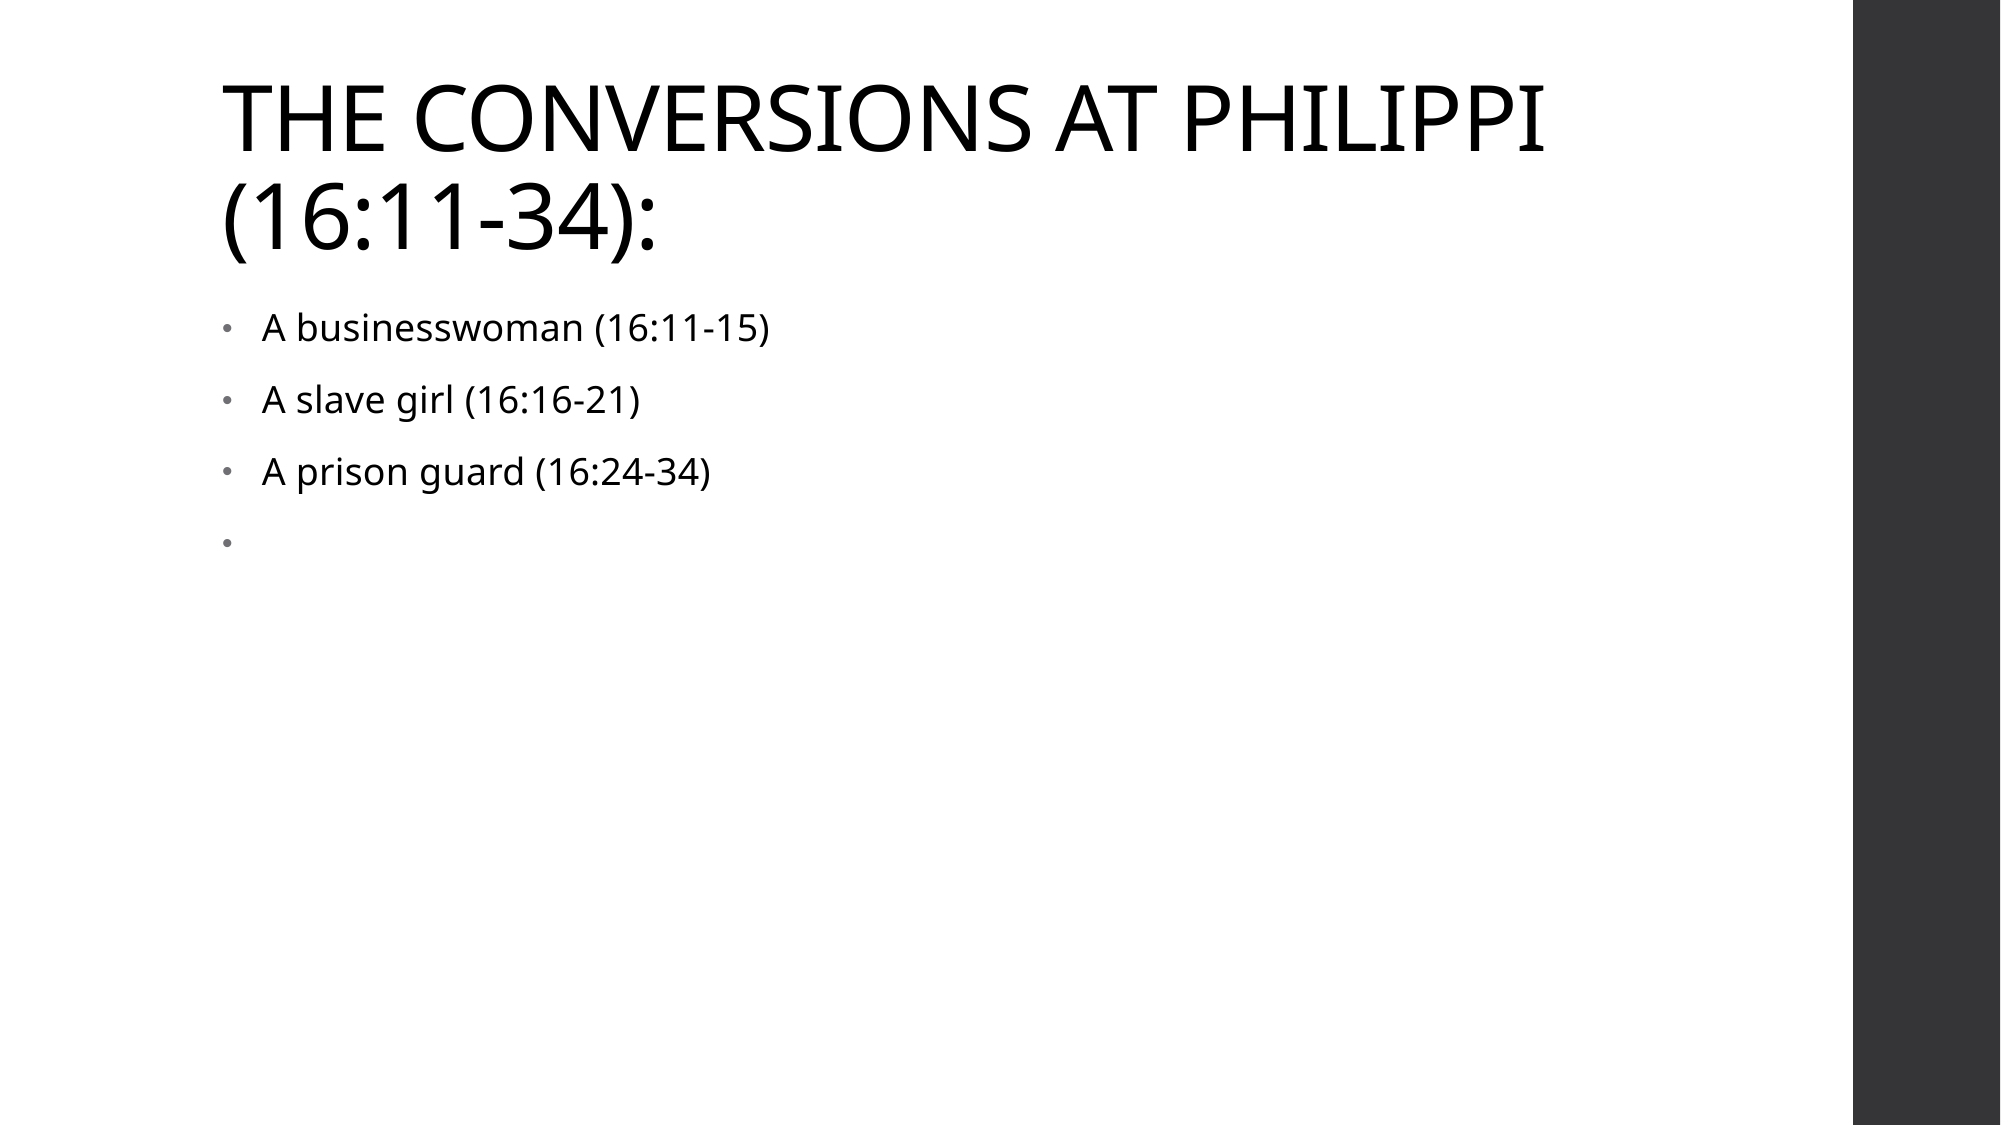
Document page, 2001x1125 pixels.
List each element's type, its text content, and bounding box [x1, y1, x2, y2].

list A businesswoman (16:11-15) A slave girl (16:16-21) A prison guard (16:24-34) [206, 299, 1617, 1014]
title THE CONVERSIONS AT PHILIPPI (16:11-34): [206, 60, 1797, 278]
